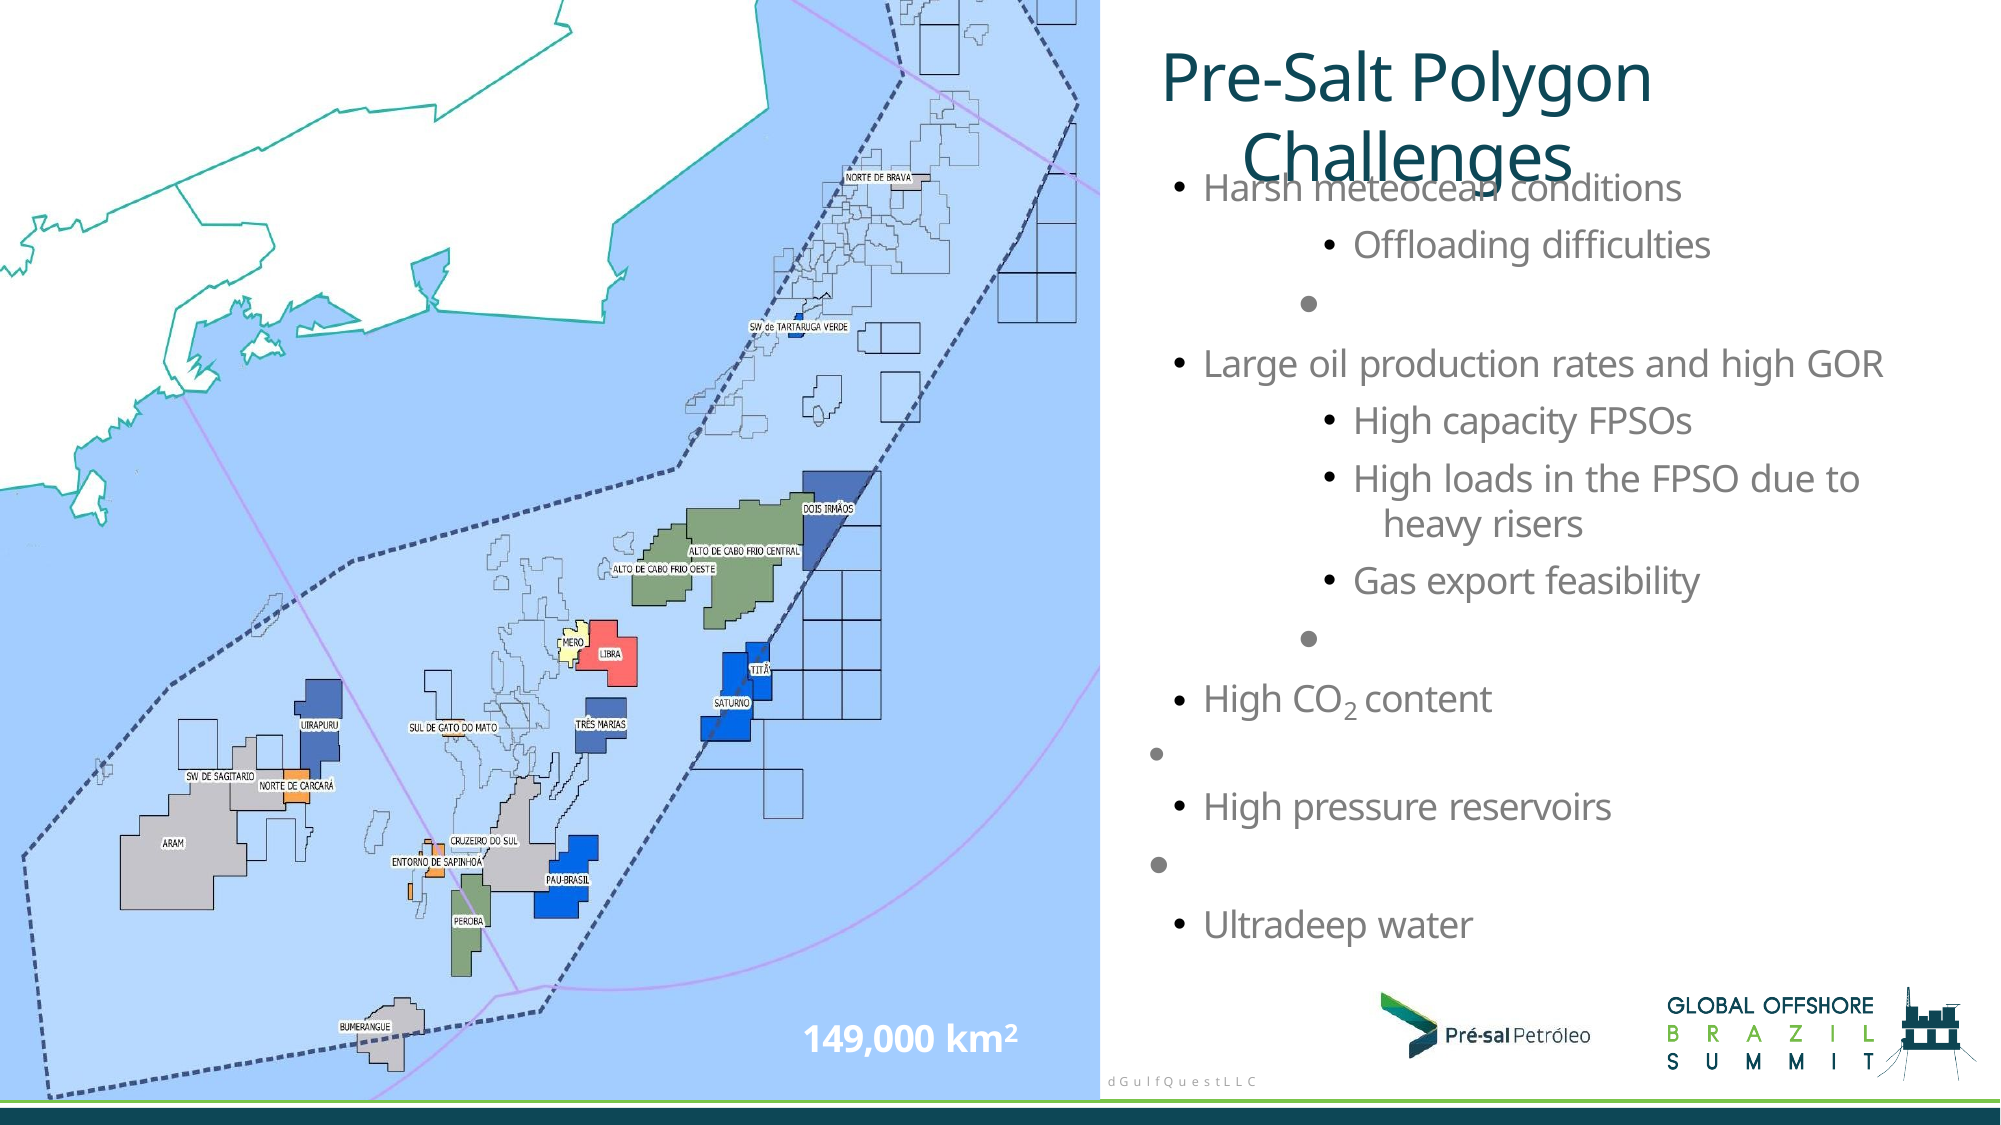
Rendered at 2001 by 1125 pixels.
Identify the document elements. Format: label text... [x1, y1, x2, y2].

text_box 149,000 km2 [795, 1012, 1037, 1062]
title Pre-Salt Polygon Challenges [1158, 33, 1942, 118]
text_box [0, 0, 1100, 1100]
text_box d G u l f Q u e s t L L C [1105, 1071, 1297, 1091]
text_box [1369, 992, 1592, 1059]
text_box Harsh meteocean conditions Offloading difficulties Large oil production rates and high GOR High capacity FPSOs High loads in the FPSO due to heavy risers Gas export feasibility High CO2 content High pressure reservoirs Ultradeep water [1148, 149, 1929, 887]
